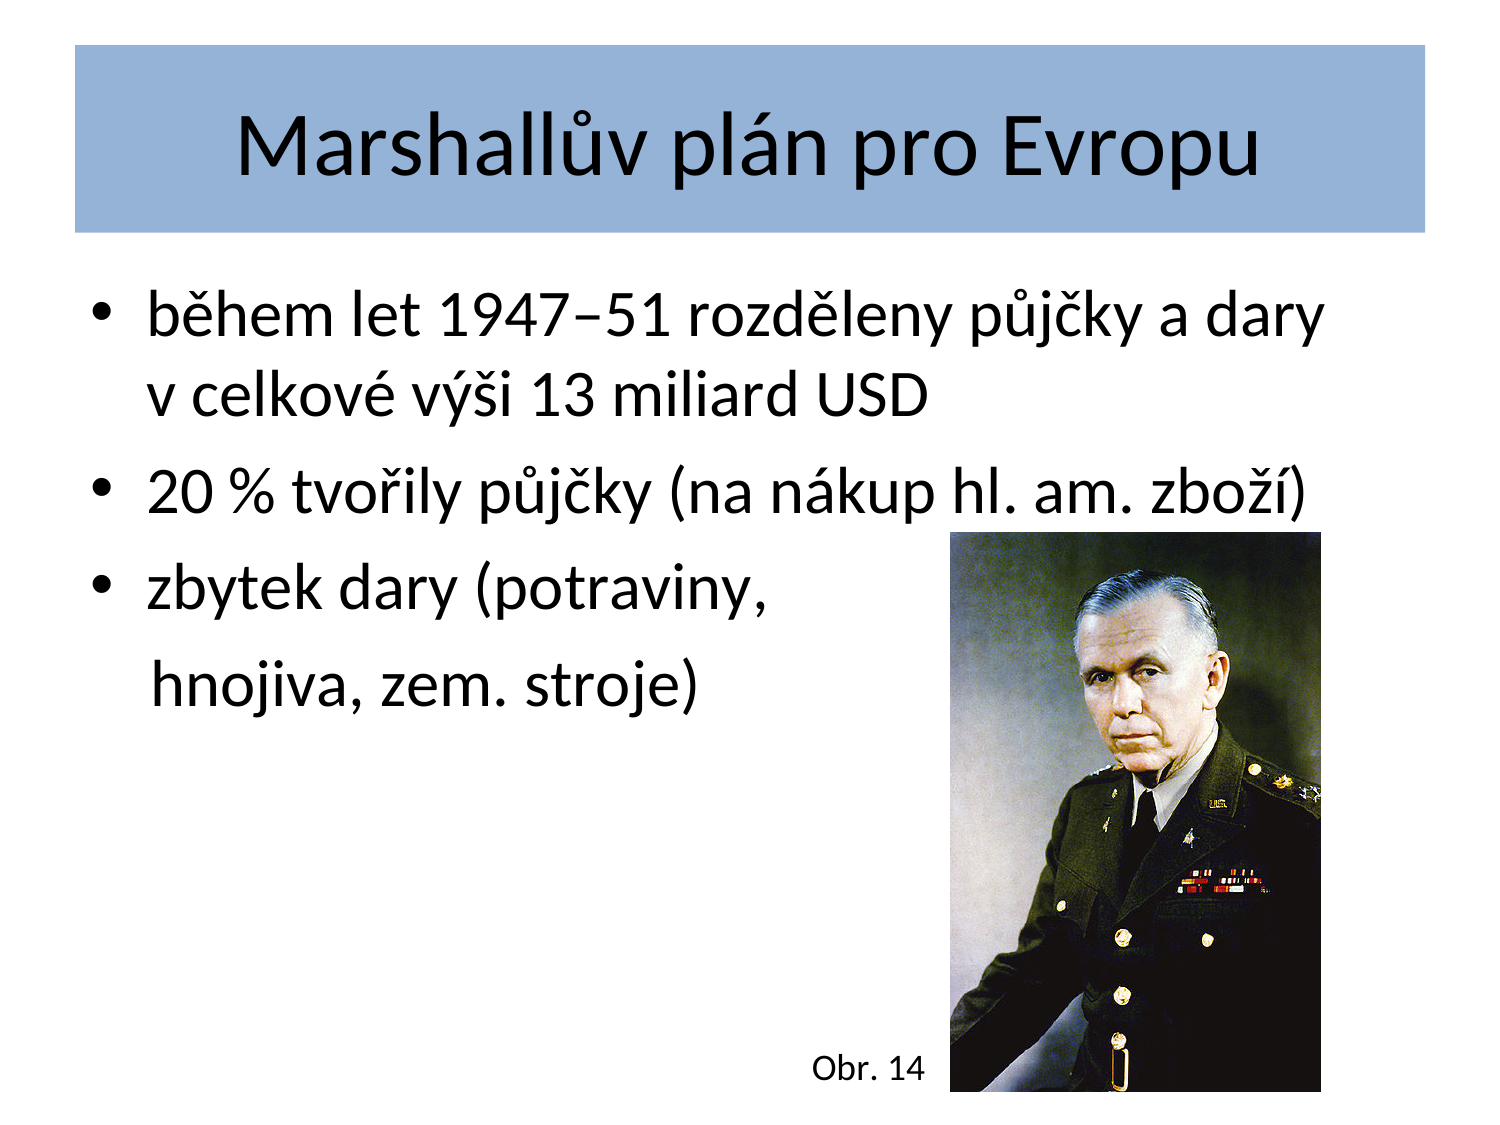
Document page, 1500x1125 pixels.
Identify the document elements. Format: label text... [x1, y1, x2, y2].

text_box Obr. 14 [797, 1034, 975, 1096]
list během let 1947–51 rozděleny půjčky a dary v celkové výši 13 miliard USD 20 % tvořily půjčky (na nákup hl. am. zboží) zbytek dary (potraviny, hnojiva, zem. stroje) [75, 262, 1426, 1006]
title Marshallův plán pro Evropu [75, 45, 1426, 233]
picture [950, 532, 1321, 1092]
